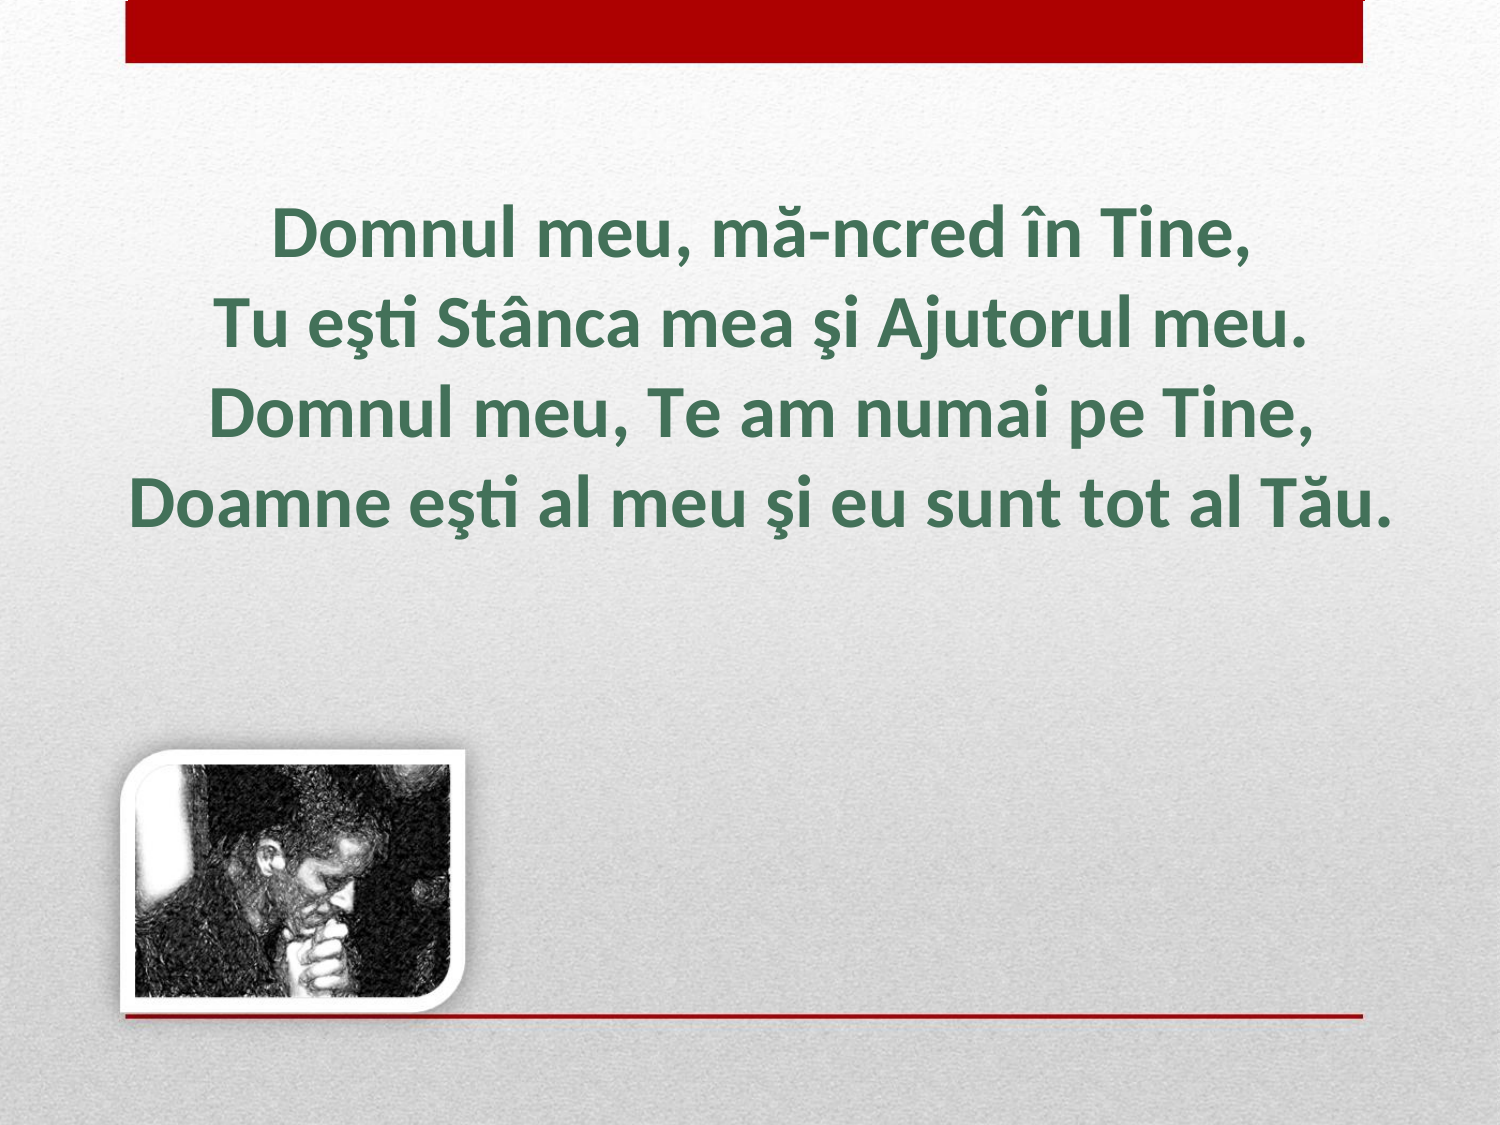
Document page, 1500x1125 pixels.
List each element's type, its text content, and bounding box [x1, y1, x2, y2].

text_box Domnul meu, mă-ncred în Tine, Tu eşti Stânca mea şi Ajutorul meu. Domnul meu, Te am numai pe Tine, Doamne eşti al meu şi eu sunt tot al Tău. [74, 112, 1450, 613]
picture [0, 0, 1500, 1125]
